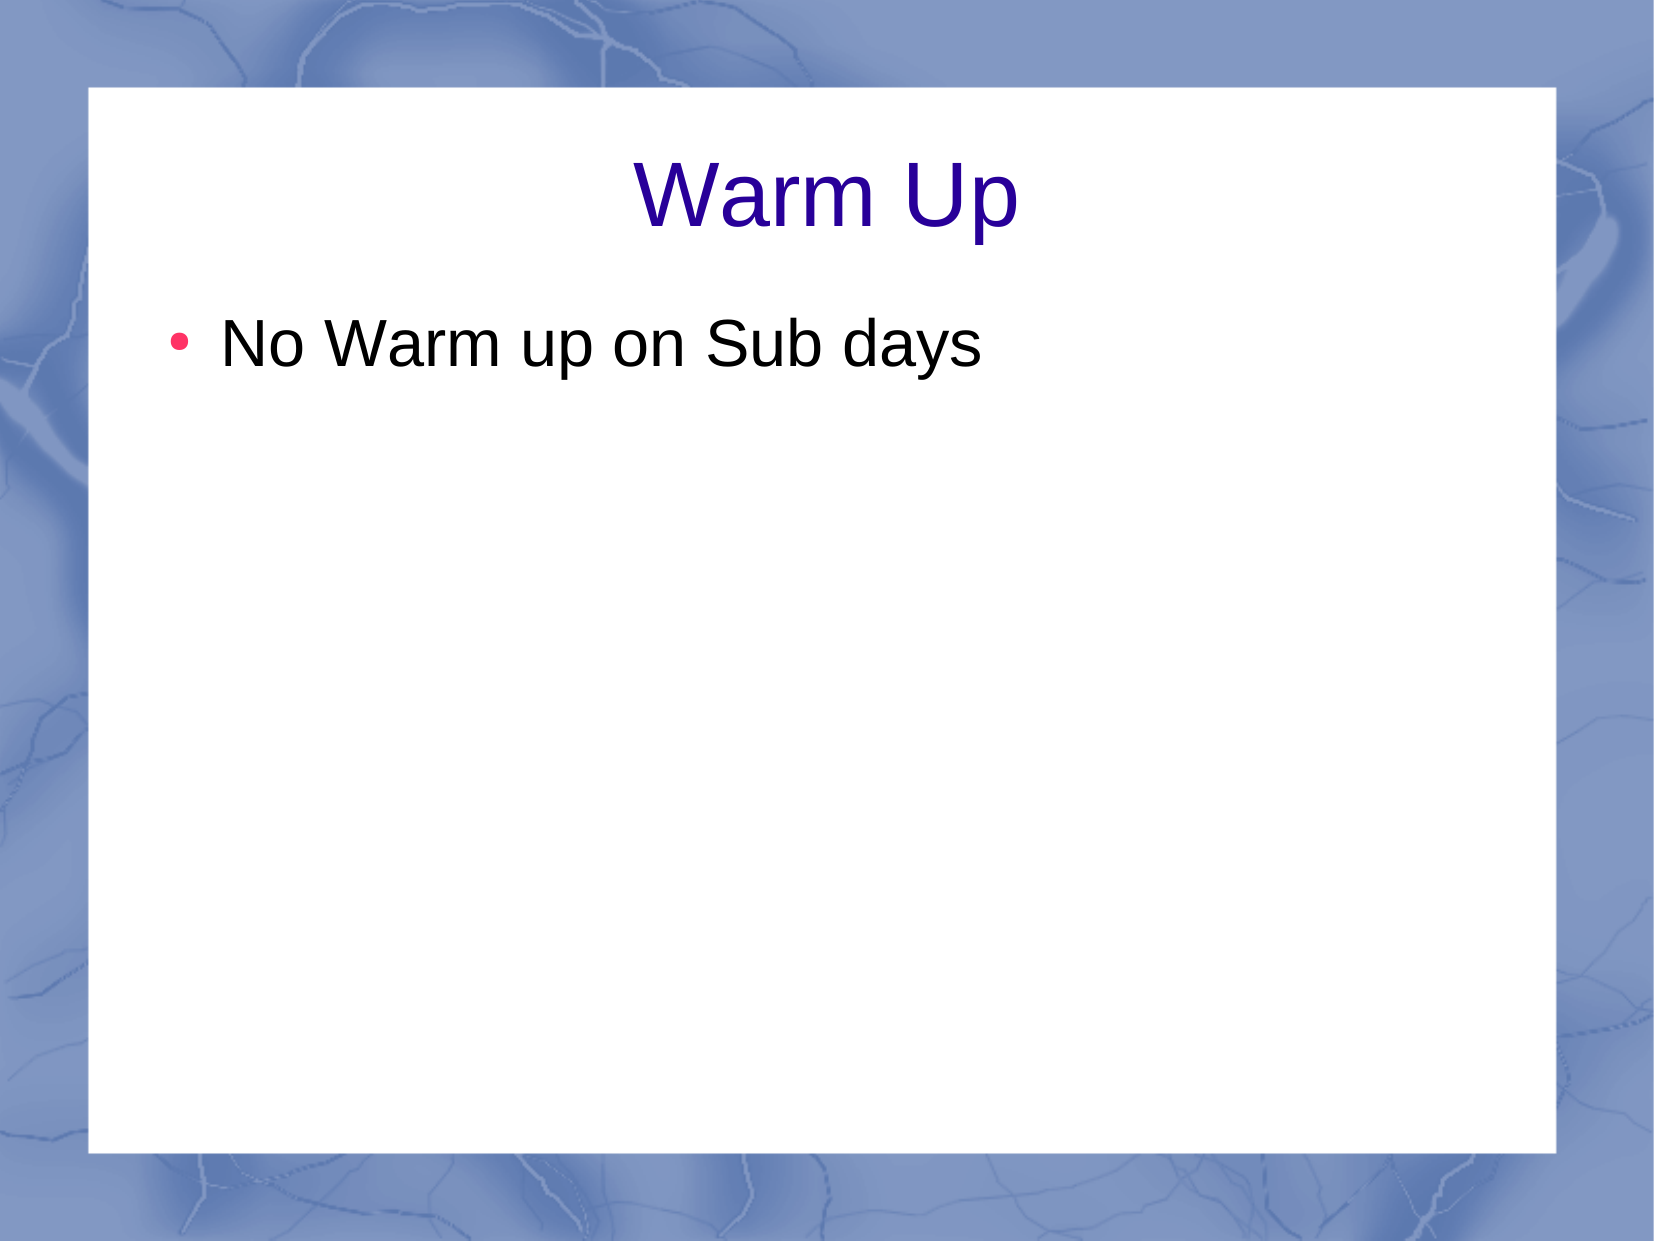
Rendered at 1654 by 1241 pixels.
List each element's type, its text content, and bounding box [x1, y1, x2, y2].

list No Warm up on Sub days [150, 305, 1509, 976]
picture [0, 0, 1654, 1241]
title Warm Up [118, 98, 1536, 291]
